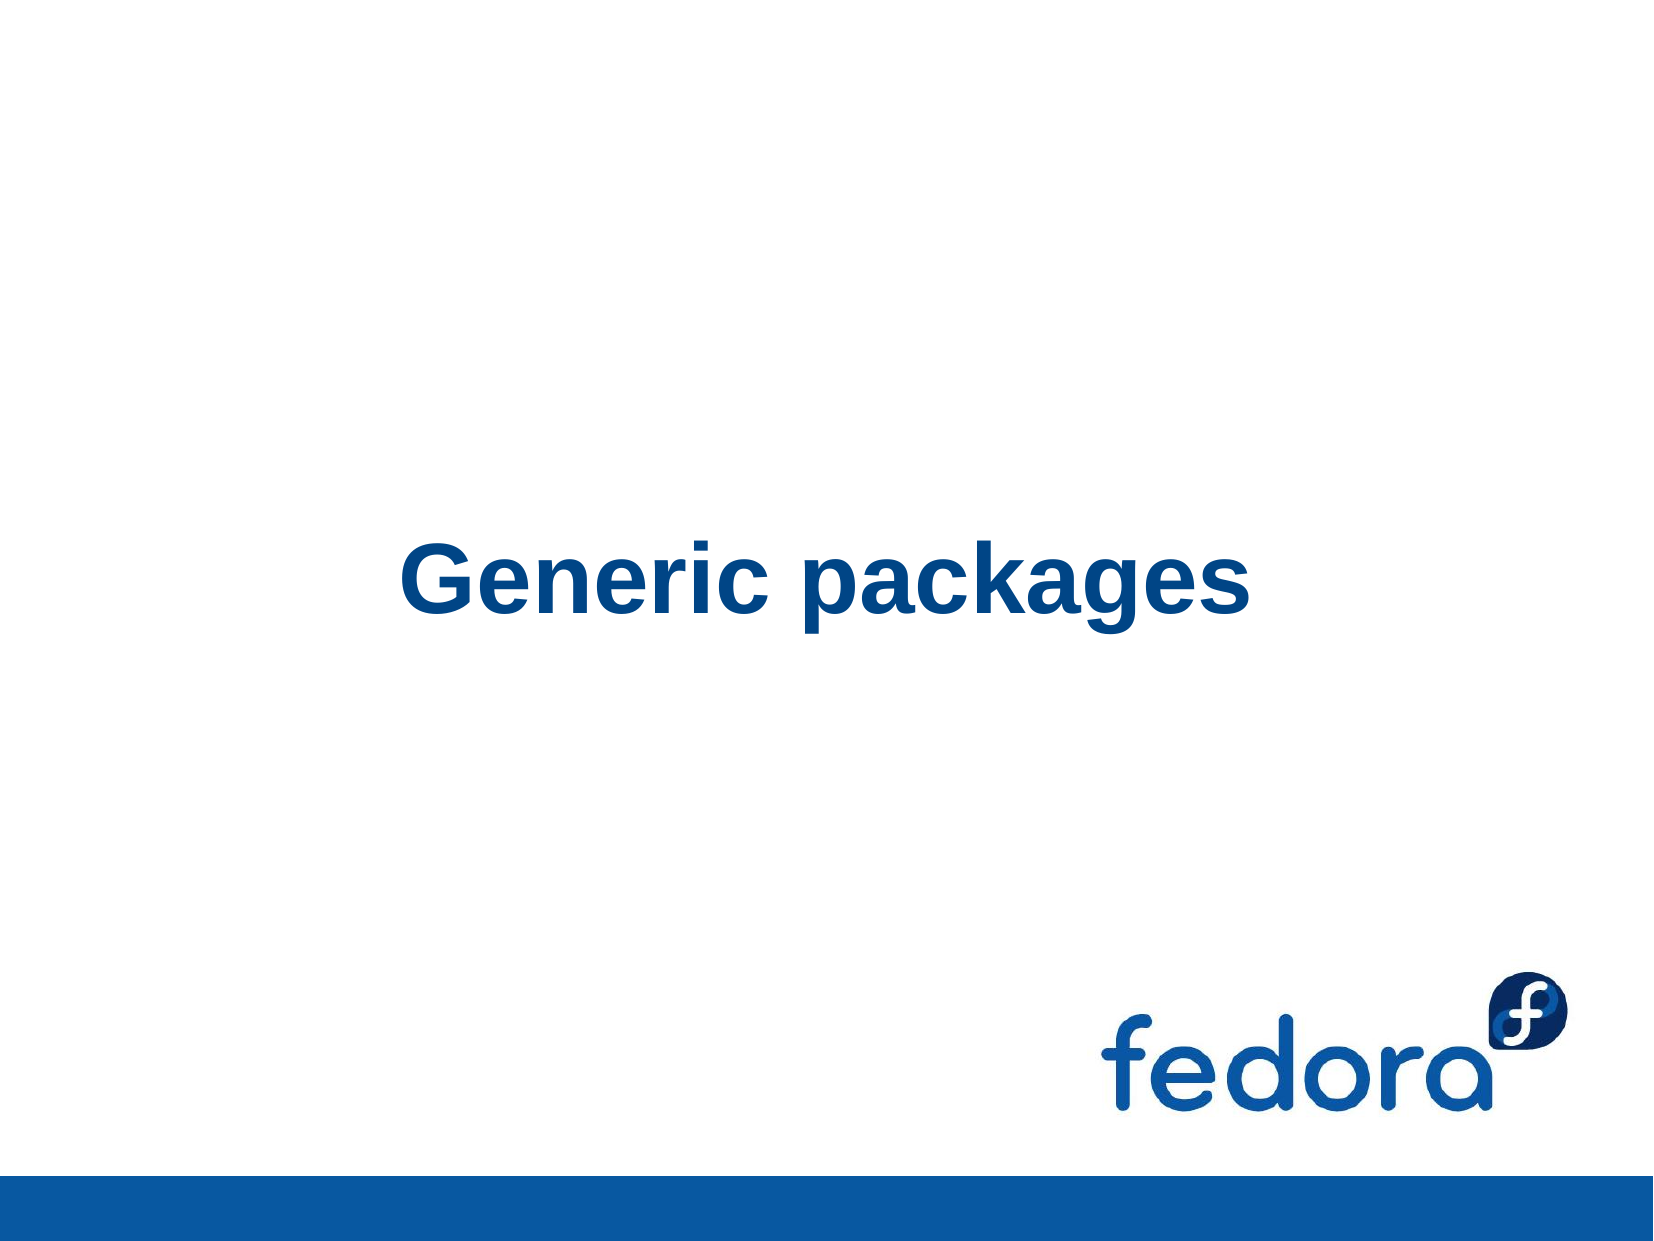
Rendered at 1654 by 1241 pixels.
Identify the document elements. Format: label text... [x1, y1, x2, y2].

picture [1087, 959, 1576, 1125]
picture [0, 1176, 1653, 1241]
title Generic packages [82, 56, 1571, 1102]
